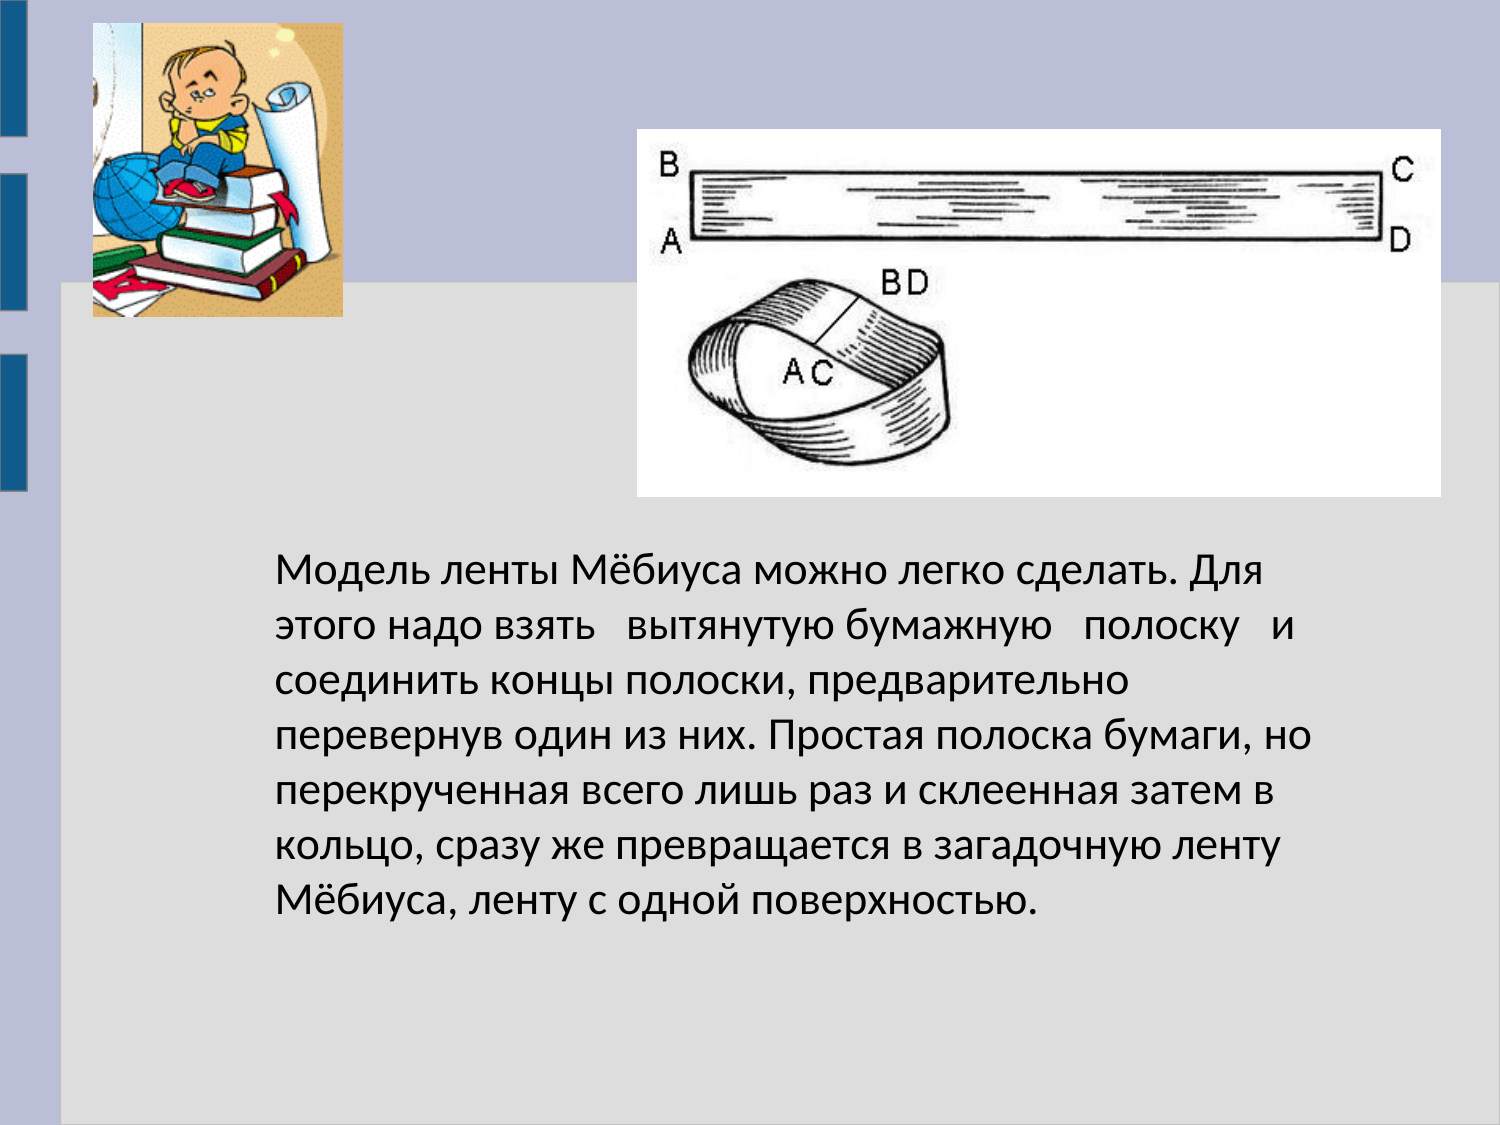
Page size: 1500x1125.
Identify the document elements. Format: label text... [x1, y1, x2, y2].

text_box Модель ленты Мёбиуса можно легко сделать. Для этого надо взять вытянутую бумажную полоску и соединить концы полоски, предварительно перевернув один из них. Простая полоска бумаги, но перекрученная всего лишь раз и склеенная затем в кольцо, сразу же превращается в загадочную ленту Мёбиуса, ленту с одной поверхностью. [259, 531, 1359, 993]
picture [637, 129, 1441, 497]
picture [93, 23, 343, 317]
